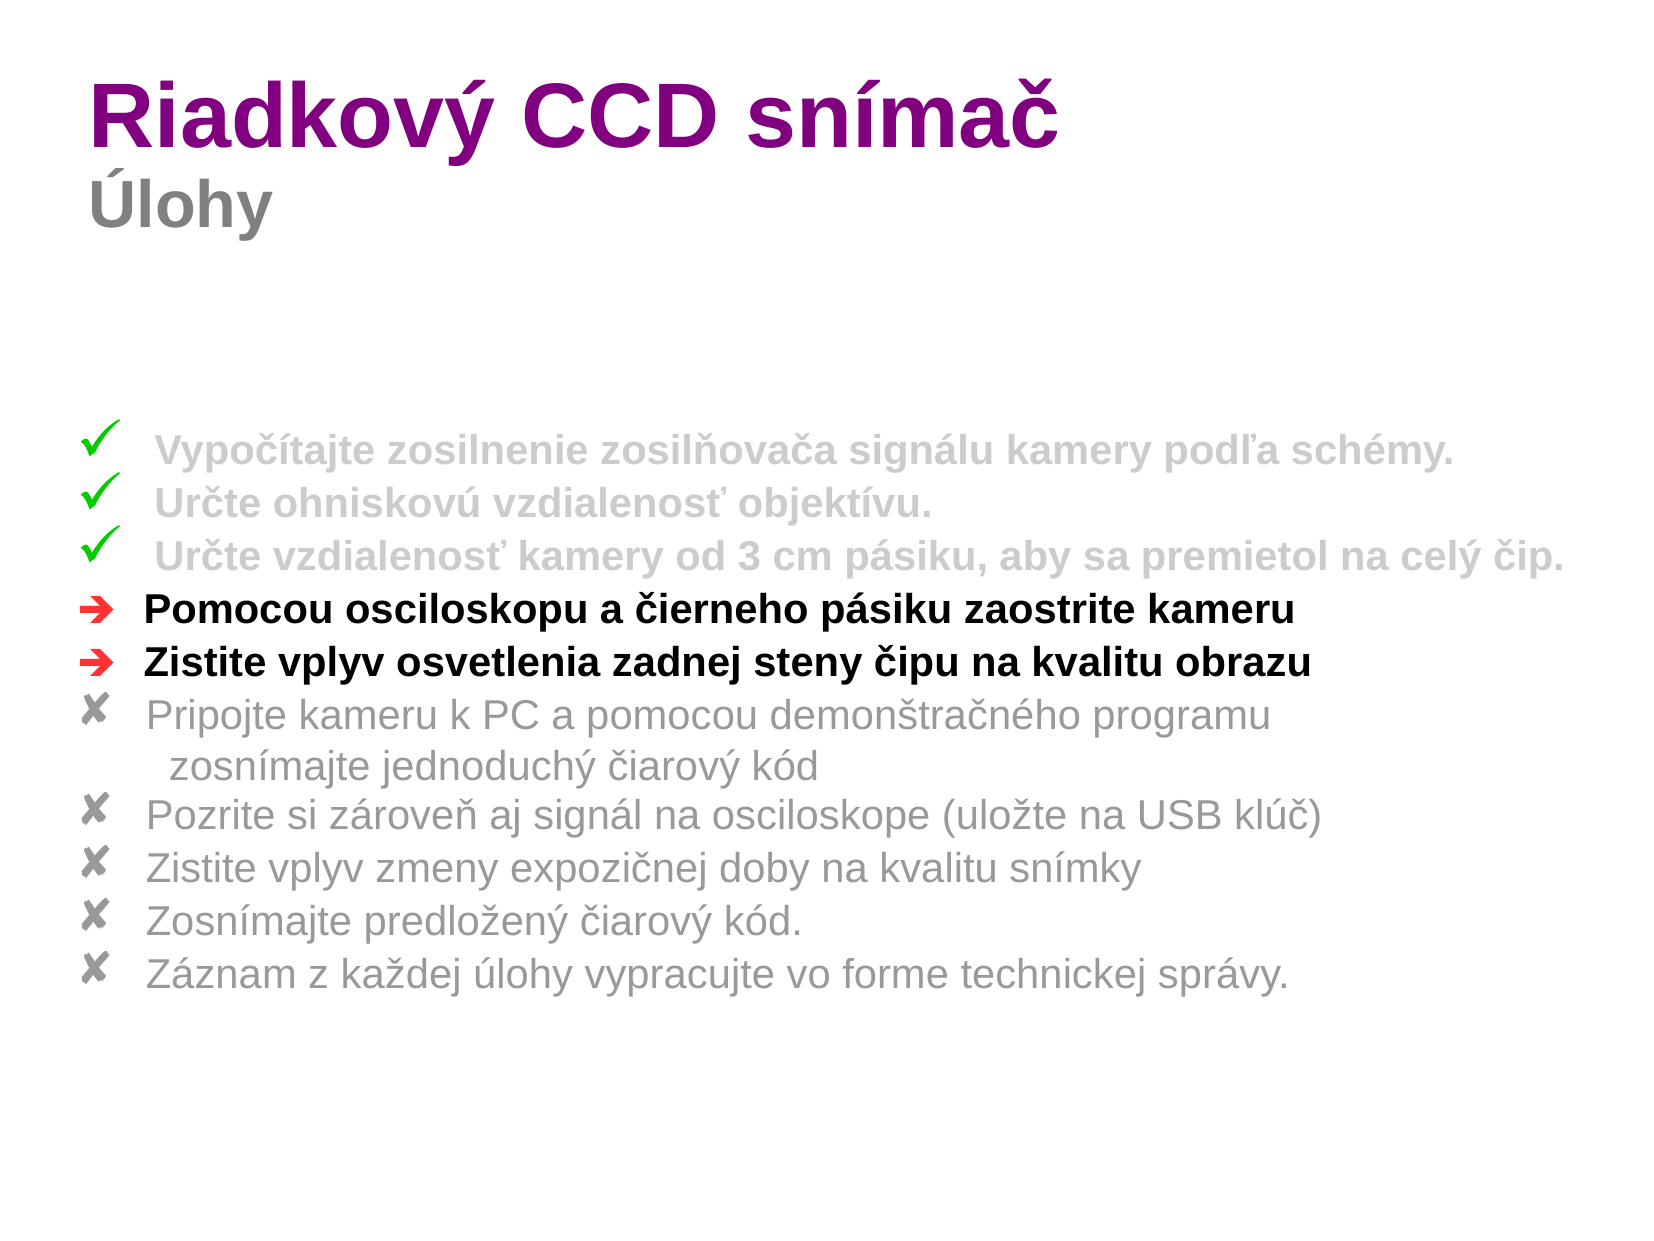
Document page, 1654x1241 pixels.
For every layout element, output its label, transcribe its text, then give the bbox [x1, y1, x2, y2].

title  Vypočítajte zosilnenie zosilňovača signálu kamery podľa schémy.  Určte ohniskovú vzdialenosť objektívu.  Určte vzdialenosť kamery od 3 cm pásiku, aby sa premietol na celý čip.  Pomocou osciloskopu a čierneho pásiku zaostrite kameru  Zistite vplyv osvetlenia zadnej steny čipu na kvalitu obrazu  Pripojte kameru k PC a pomocou demonštračného programu zosnímajte jednoduchý čiarový kód  Pozrite si zároveň aj signál na osciloskope (uložte na USB klúč)  Zistite vplyv zmeny expozičnej doby na kvalitu snímky  Zosnímajte predložený čiarový kód.  Záznam z každej úlohy vypracujte vo forme technickej správy. [76, 320, 1595, 1151]
title Riadkový CCD snímač Úlohy [88, 49, 1571, 257]
